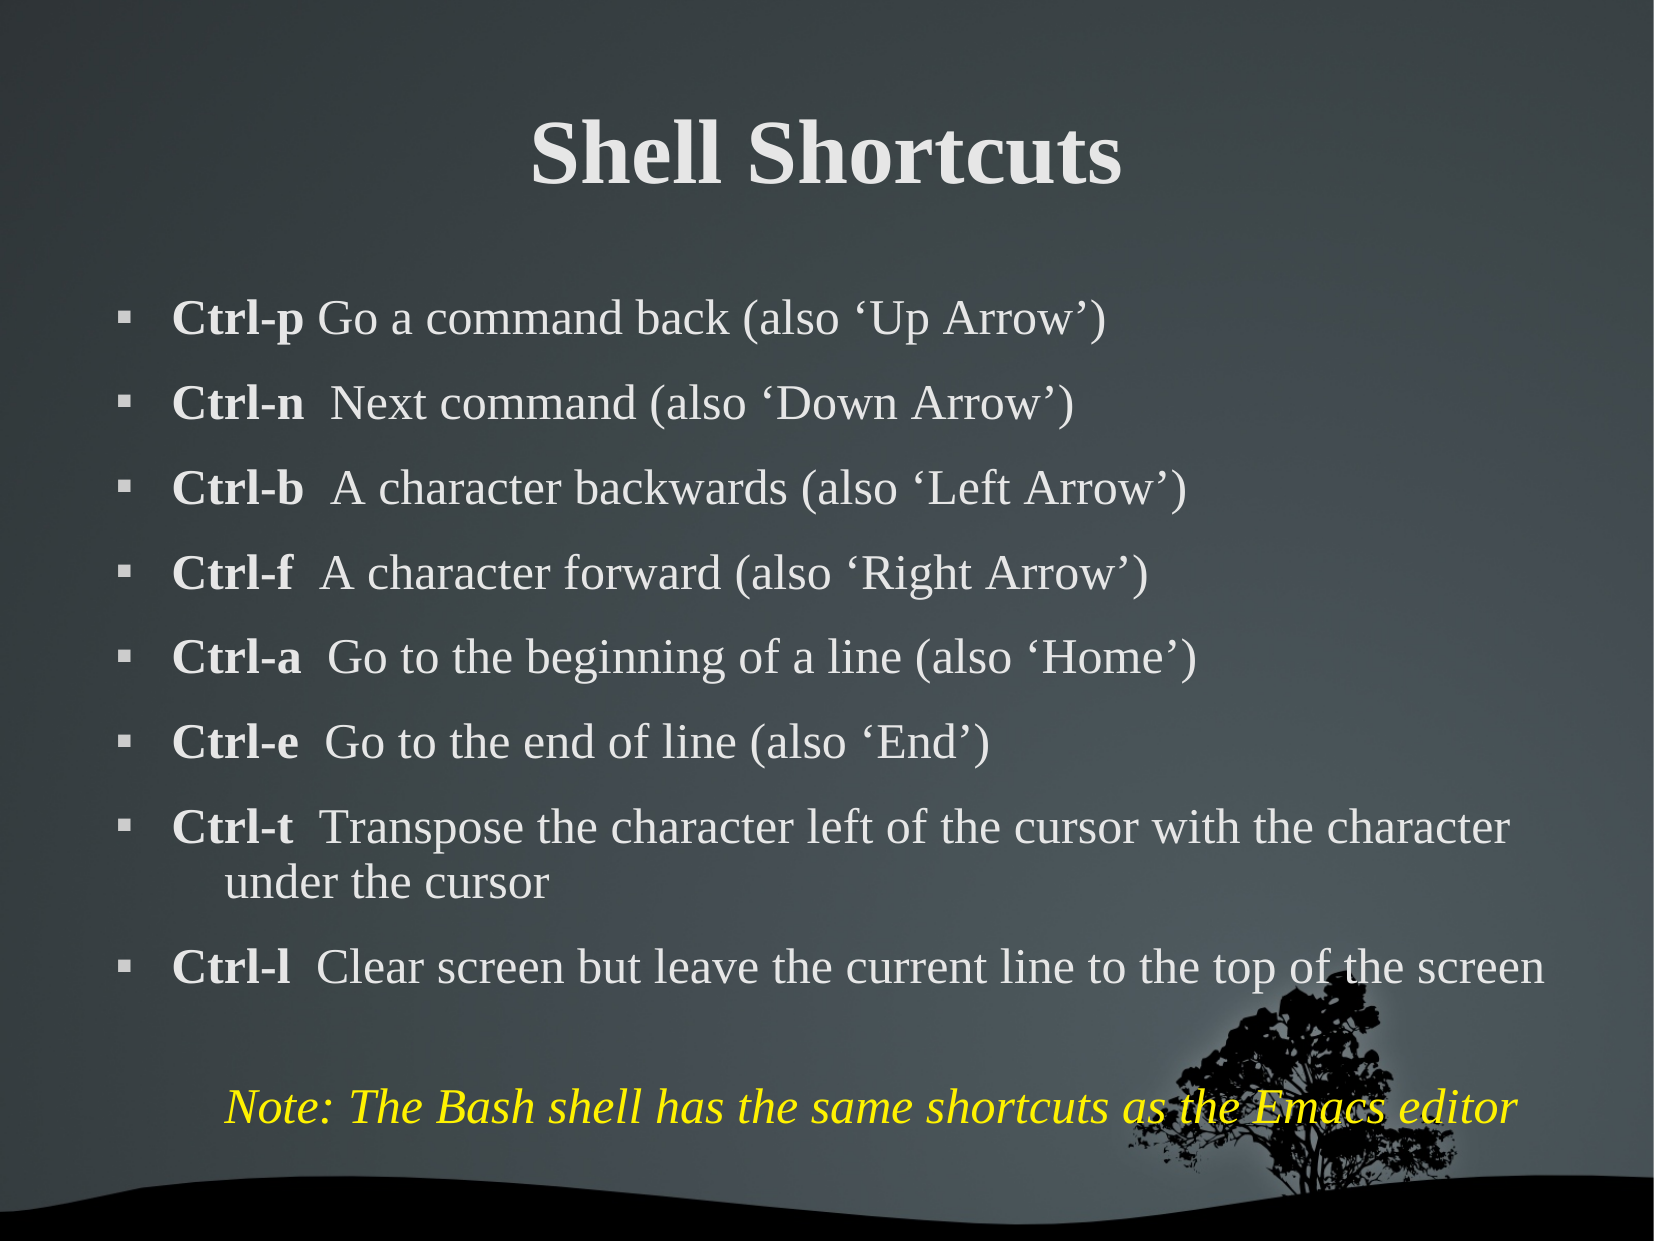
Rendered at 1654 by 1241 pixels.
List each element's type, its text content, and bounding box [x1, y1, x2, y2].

list Ctrl-p Go a command back (also ‘Up Arrow’) Ctrl-n Next command (also ‘Down Arrow’) Ctrl-b A character backwards (also ‘Left Arrow’) Ctrl-f A character forward (also ‘Right Arrow’) Ctrl-a Go to the beginning of a line (also ‘Home’) Ctrl-e Go to the end of line (also ‘End’) Ctrl-t Transpose the character left of the cursor with the character under the cursor Ctrl-l Clear screen but leave the current line to the top of the screen Note: The Bash shell has the same shortcuts as the Emacs editor [82, 290, 1571, 1241]
picture [0, 0, 1654, 1241]
title Shell Shortcuts [82, 19, 1571, 287]
